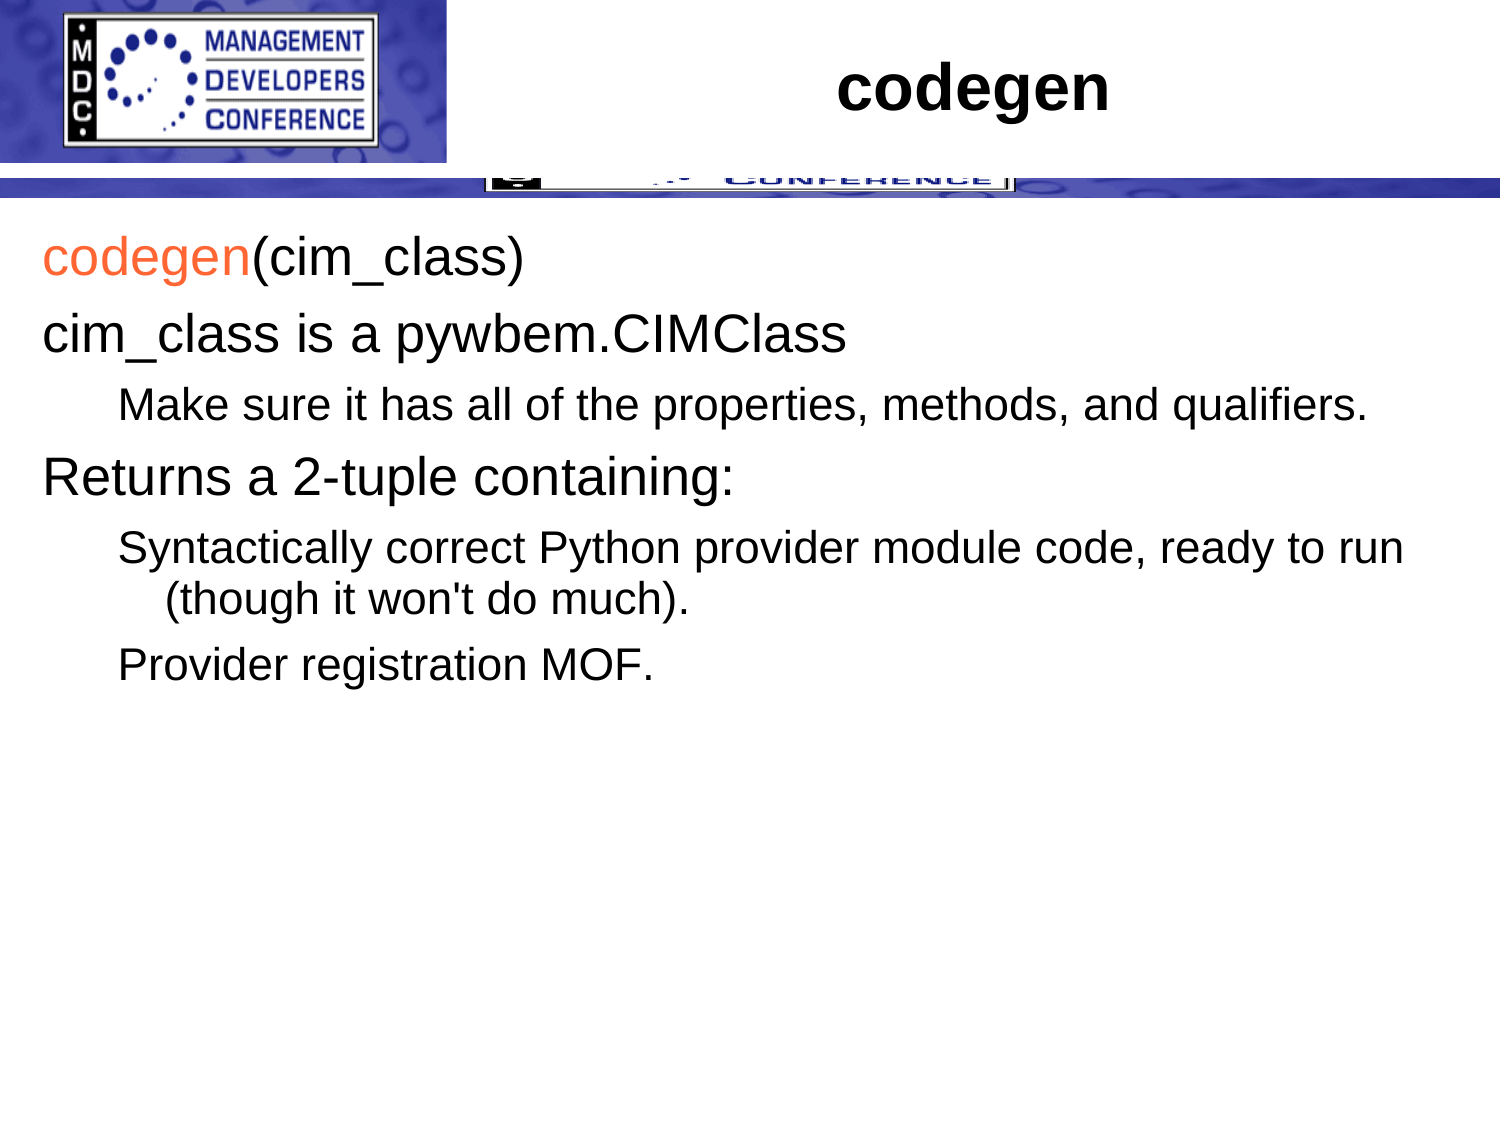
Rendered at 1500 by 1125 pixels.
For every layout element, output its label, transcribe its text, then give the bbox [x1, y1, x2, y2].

picture [0, 0, 447, 163]
list codegen(cim_class) cim_class is a pywbem.CIMClass Make sure it has all of the properties, methods, and qualifiers. Returns a 2-tuple containing: Syntactically correct Python provider module code, ready to run (though it won't do much). Provider registration MOF. [42, 226, 1433, 1067]
title codegen [447, 7, 1500, 169]
picture [0, 178, 1500, 198]
